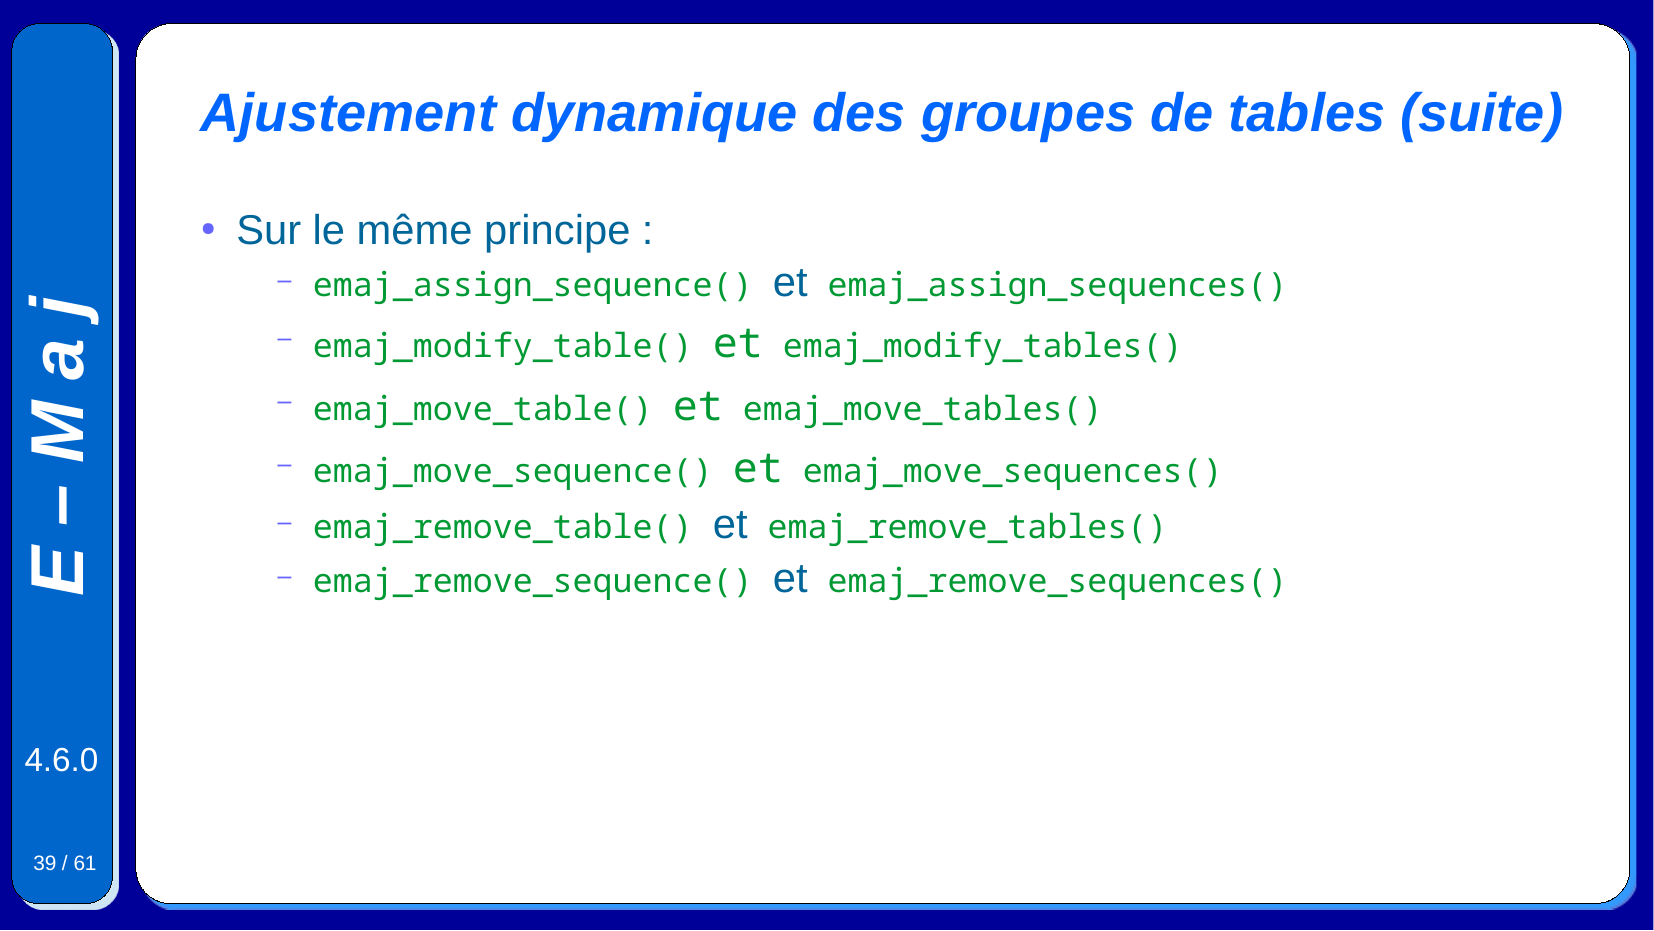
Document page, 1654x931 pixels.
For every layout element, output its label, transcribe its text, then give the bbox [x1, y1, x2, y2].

title Ajustement dynamique des groupes de tables (suite) [200, 34, 1575, 191]
list Sur le même principe : emaj_assign_sequence() et emaj_assign_sequences() emaj_modify_table() et emaj_modify_tables() emaj_move_table() et emaj_move_tables() emaj_move_sequence() et emaj_move_sequences() emaj_remove_table() et emaj_remove_tables() emaj_remove_sequence() et emaj_remove_sequences() [177, 206, 1587, 829]
